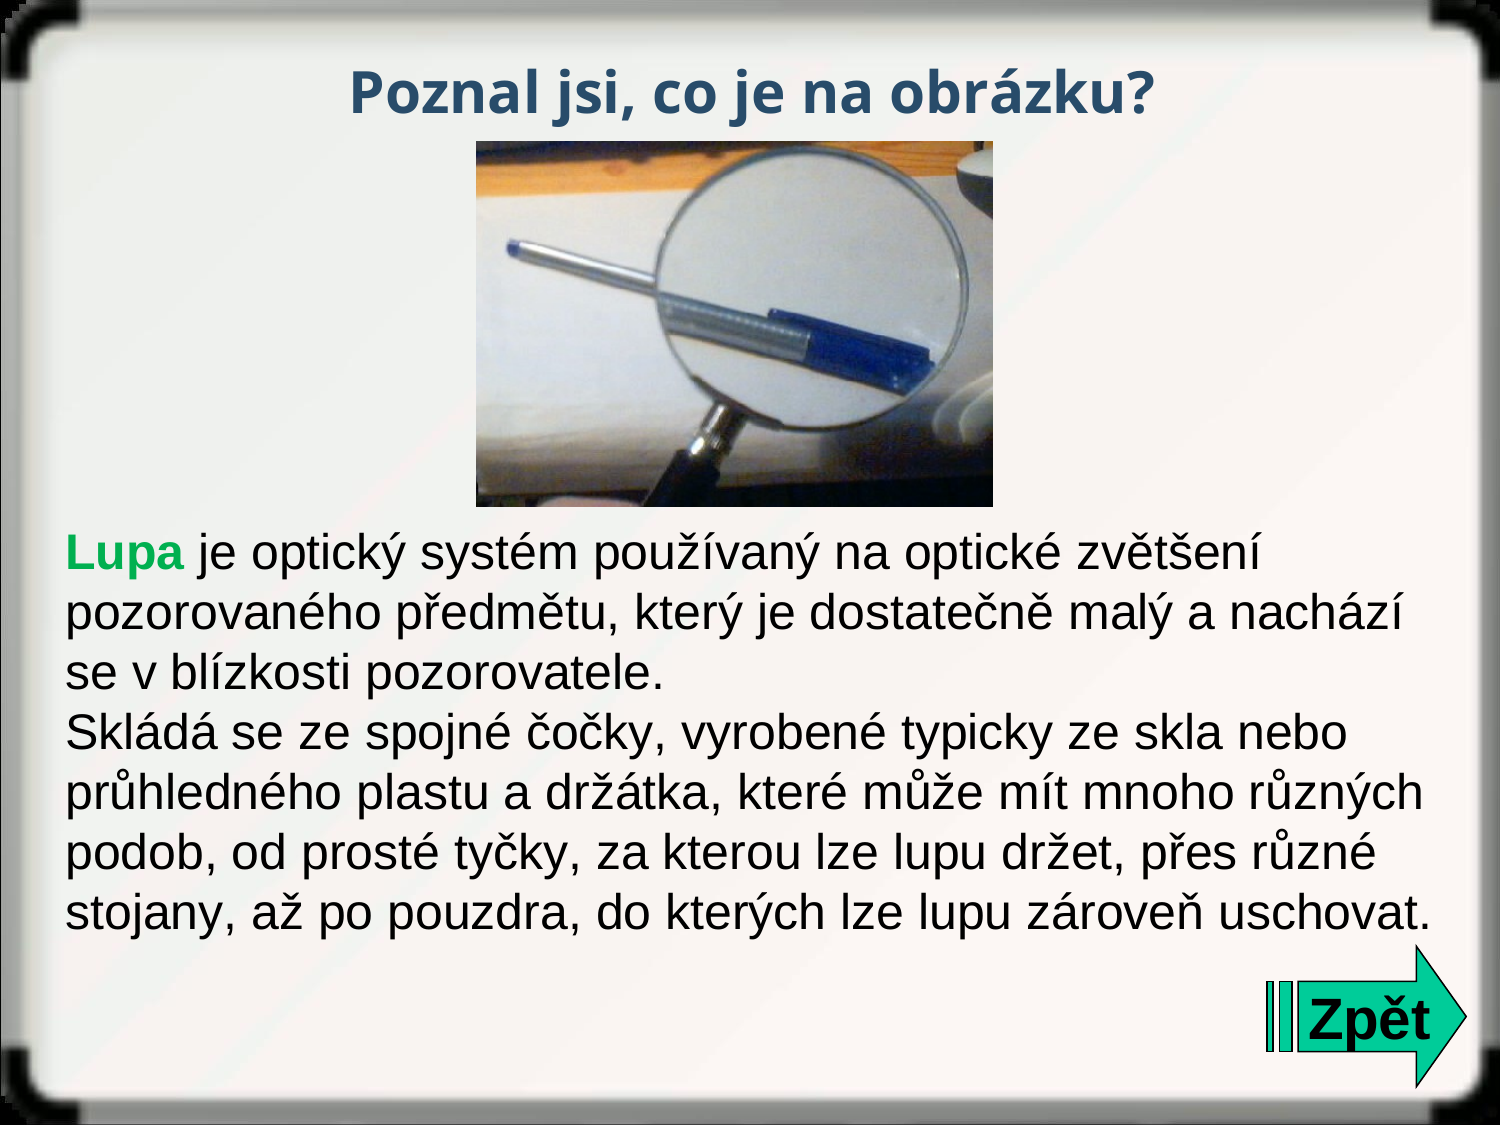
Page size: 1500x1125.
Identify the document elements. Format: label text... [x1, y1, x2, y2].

text_box Zpět [1279, 981, 1292, 1052]
text_box Lupa je optický systém používaný na optické zvětšení pozorovaného předmětu, který je dostatečně malý a nachází se v blízkosti pozorovatele. Skládá se ze spojné čočky, vyrobené typicky ze skla nebo průhledného plastu a držátka, které může mít mnoho různých podob, od prosté tyčky, za kterou lze lupu držet, přes různé stojany, až po pouzdra, do kterých lze lupu zároveň uschovat. [50, 533, 1454, 866]
text_box Zpět [1267, 981, 1273, 1052]
text_box Zpět [1298, 946, 1467, 1087]
text_box Poznal jsi, co je na obrázku? [89, 31, 1415, 150]
picture [0, 0, 1500, 1125]
